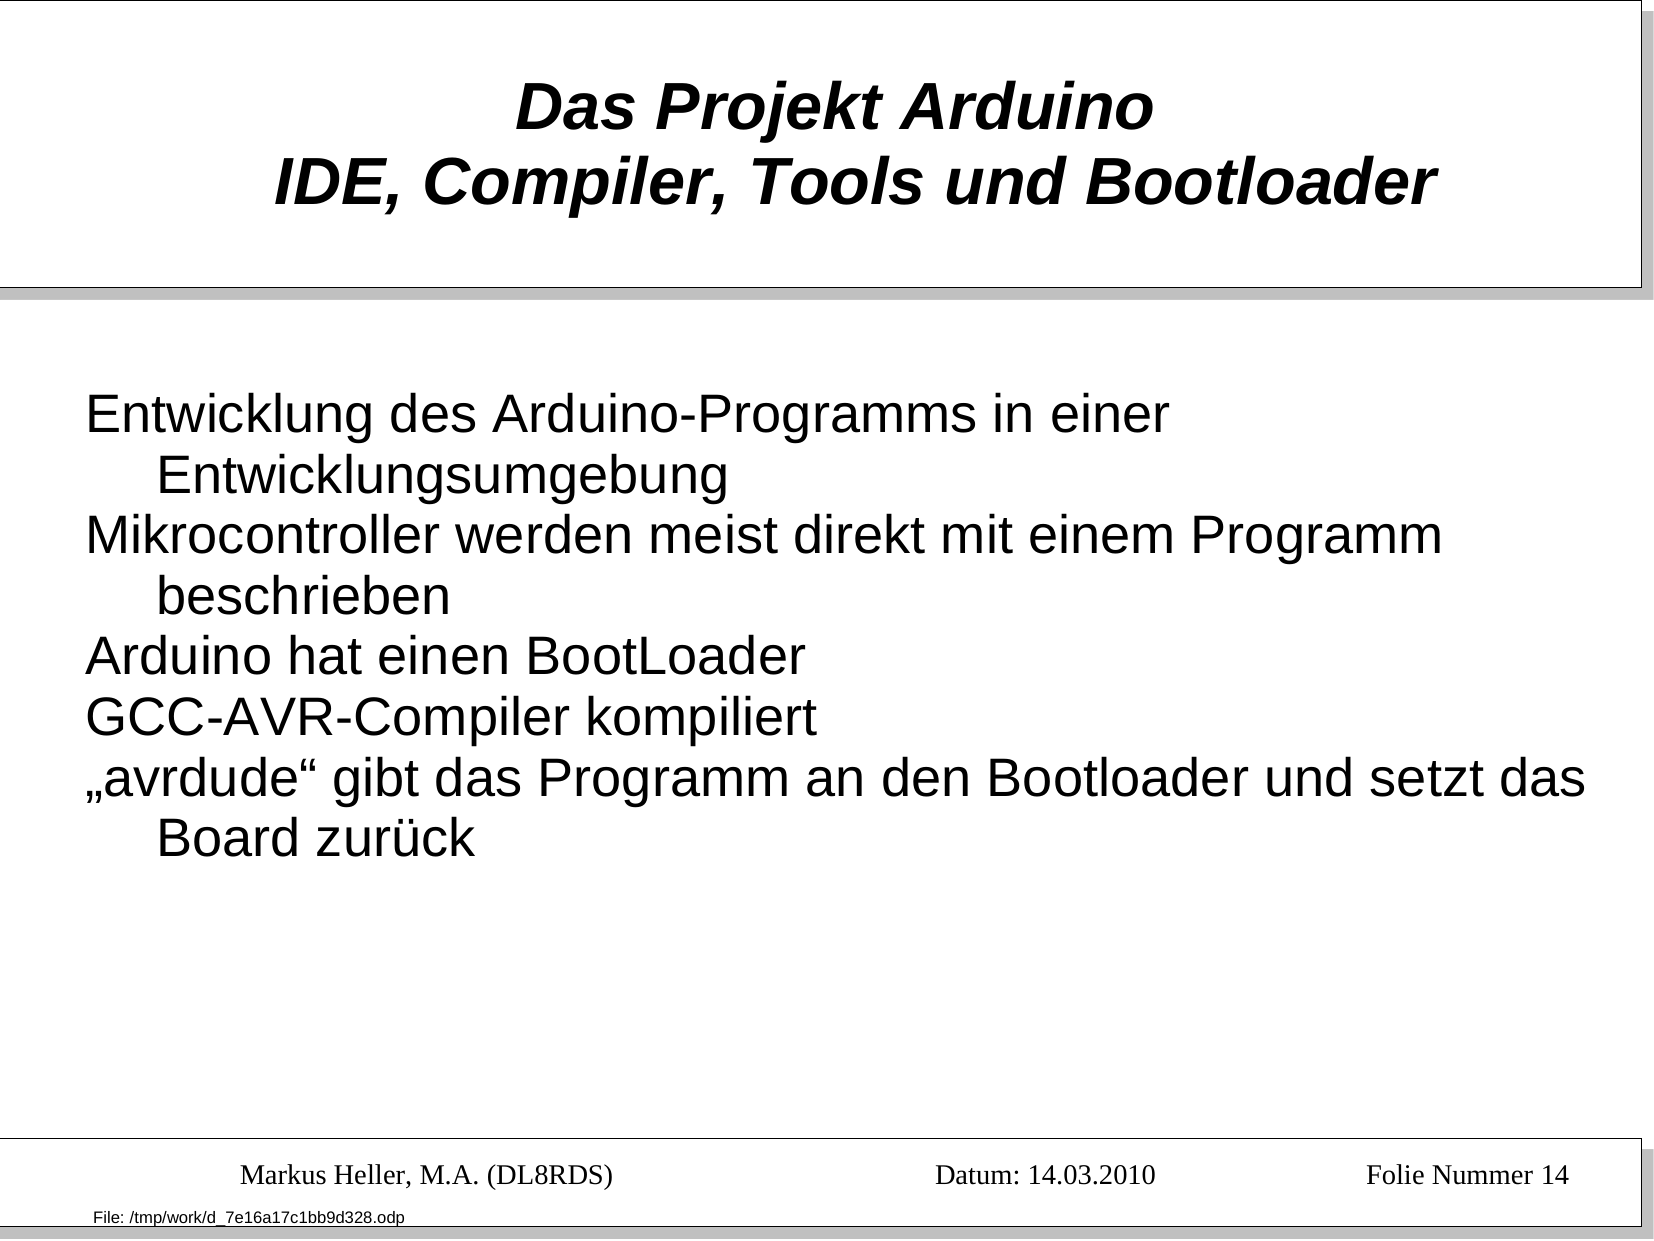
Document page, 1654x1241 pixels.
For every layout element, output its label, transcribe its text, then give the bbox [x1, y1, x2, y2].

list Entwicklung des Arduino-Programms in einer Entwicklungsumgebung Mikrocontroller werden meist direkt mit einem Programm beschrieben Arduino hat einen BootLoader GCC-AVR-Compiler kompiliert „avrdude“ gibt das Programm an den Bootloader und setzt das Board zurück [73, 383, 1654, 1055]
title Das Projekt Arduino IDE, Compiler, Tools und Bootloader [0, 0, 1654, 289]
